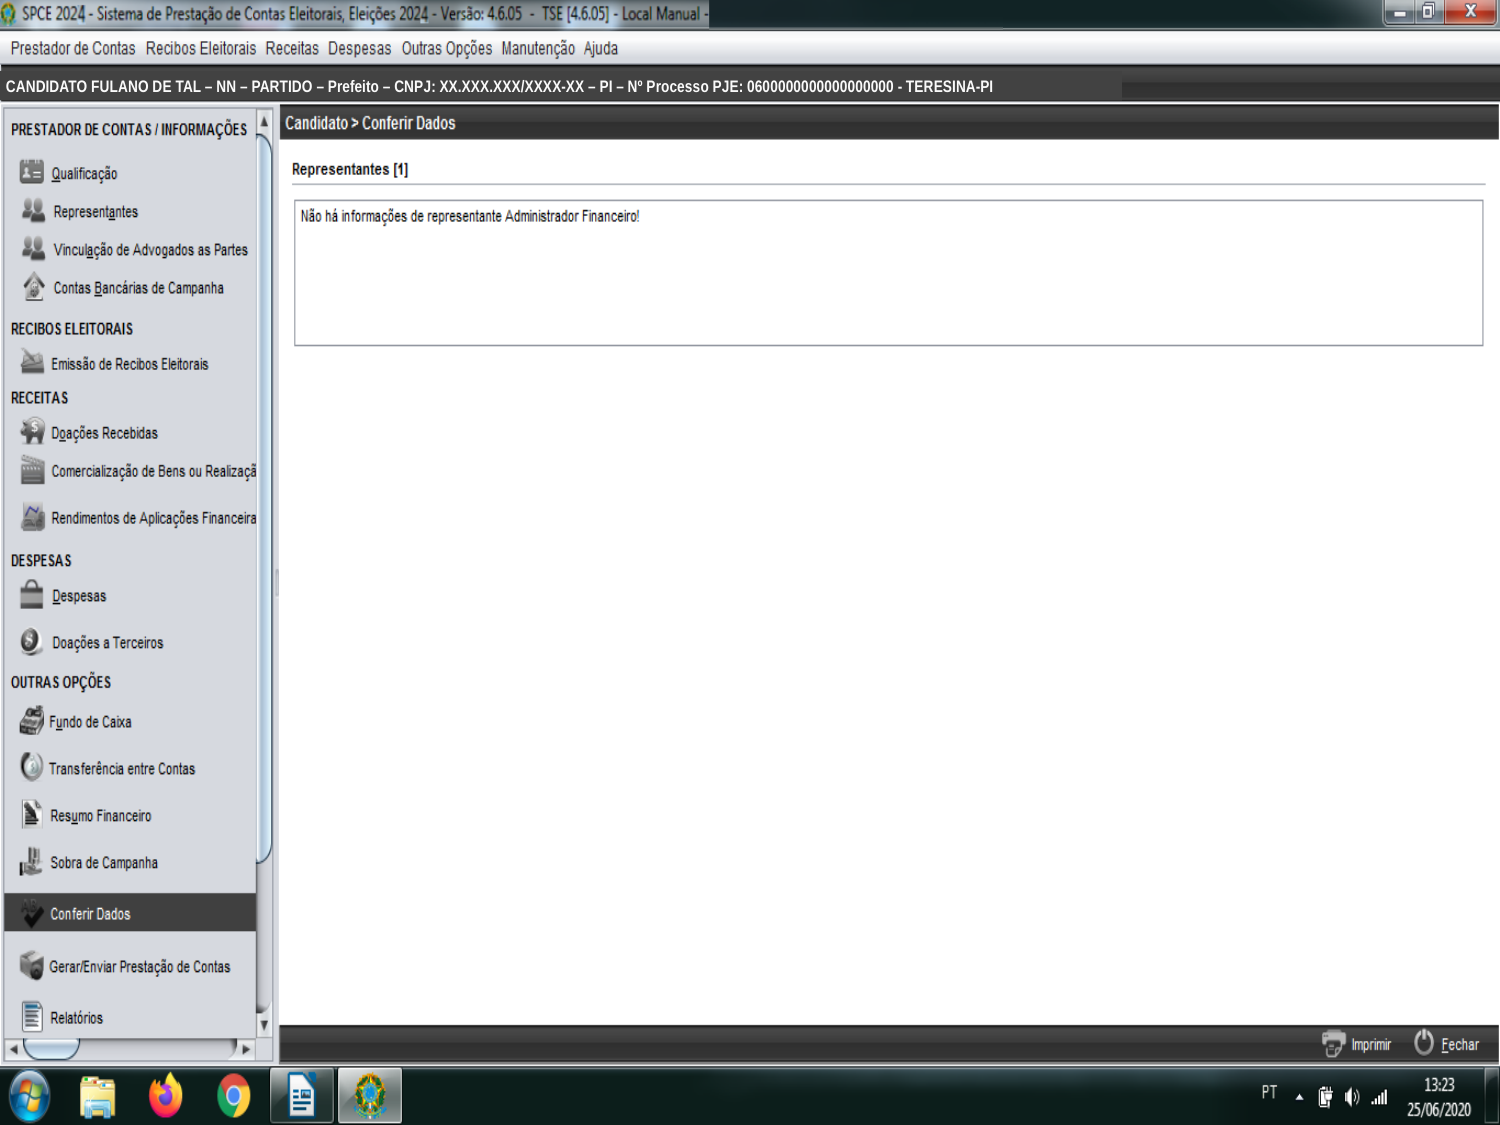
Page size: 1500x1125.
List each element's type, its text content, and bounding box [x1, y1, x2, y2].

text_box CANDIDATO FULANO DE TAL – NN – PARTIDO – Prefeito – CNPJ: XX.XXX.XXX/XXXX-XX – PI – Nº Processo PJE: 0600000000000000000 - TERESINA-PI [0, 70, 1122, 101]
picture [0, 0, 1500, 1125]
